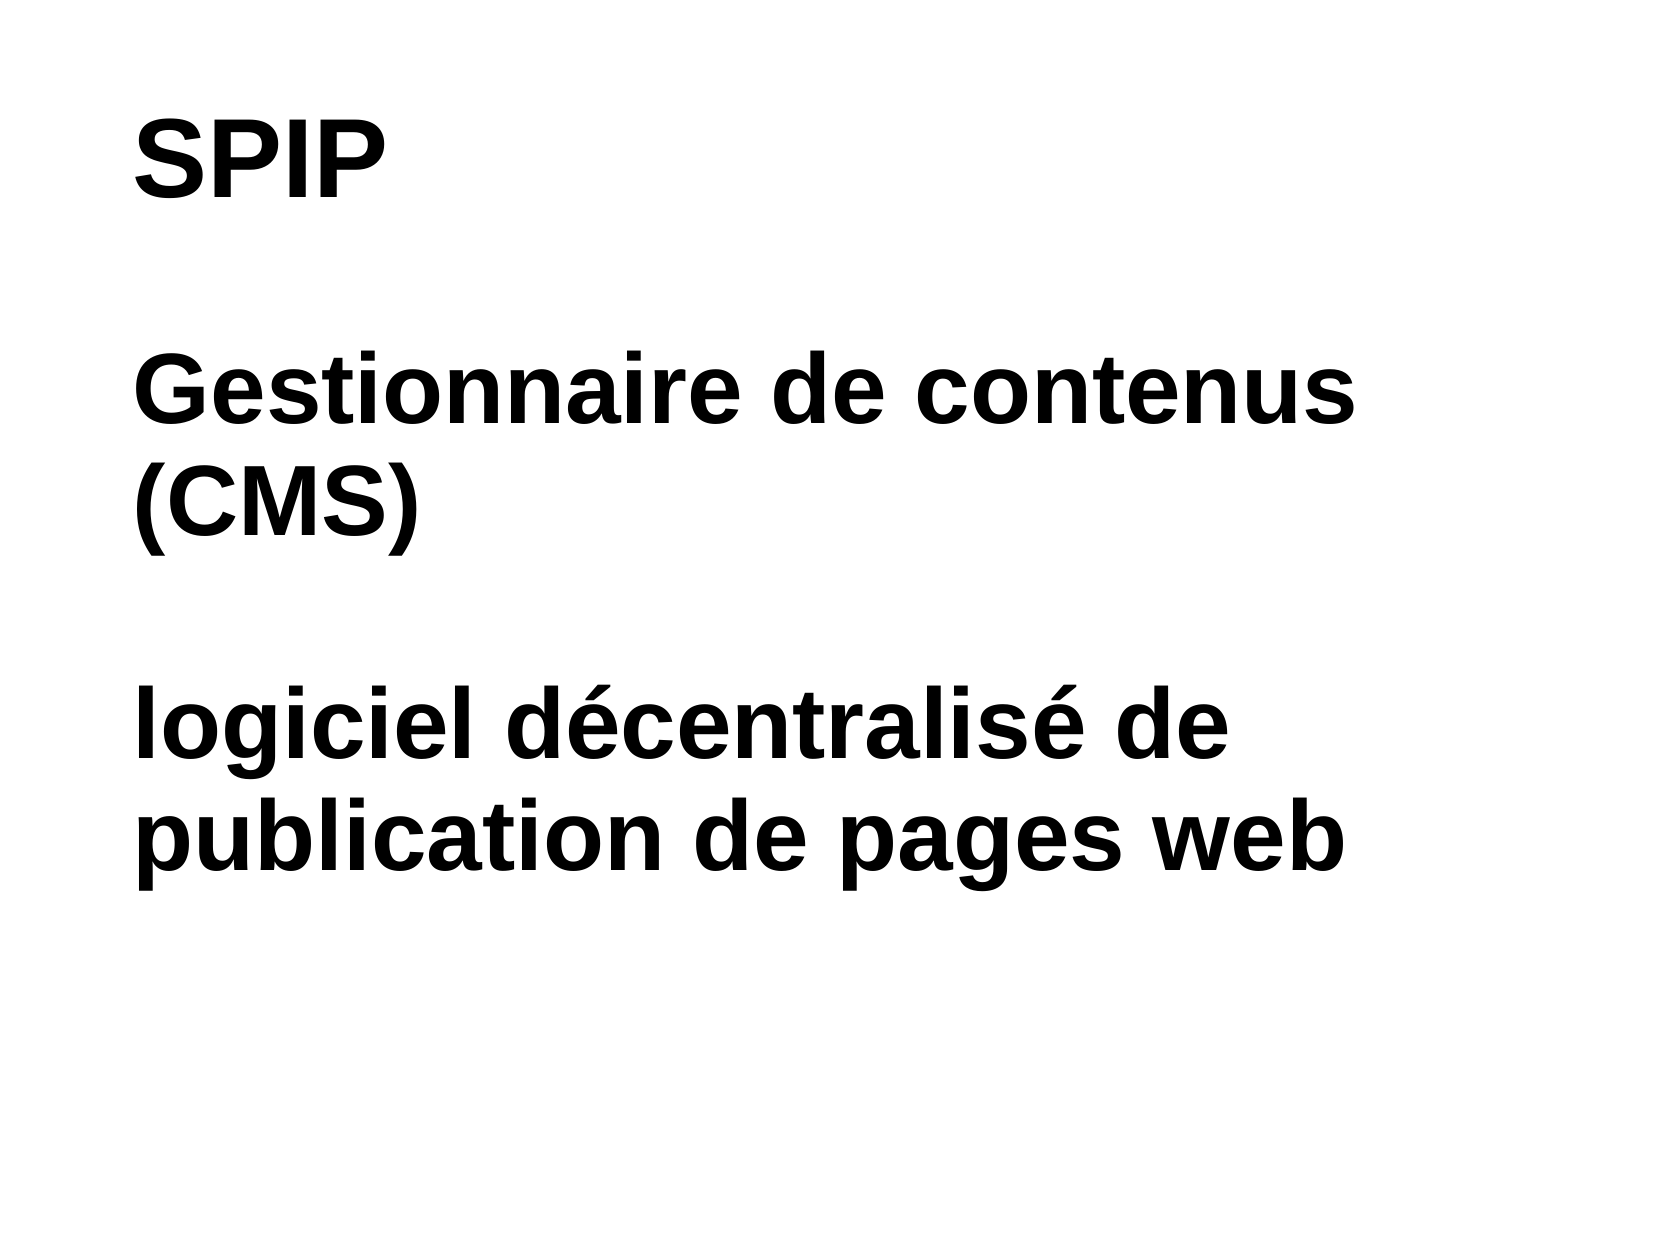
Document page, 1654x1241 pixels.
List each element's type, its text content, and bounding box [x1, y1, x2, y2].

text_box SPIP Gestionnaire de contenus (CMS) logiciel décentralisé de publication de pages web [118, 88, 1506, 1123]
